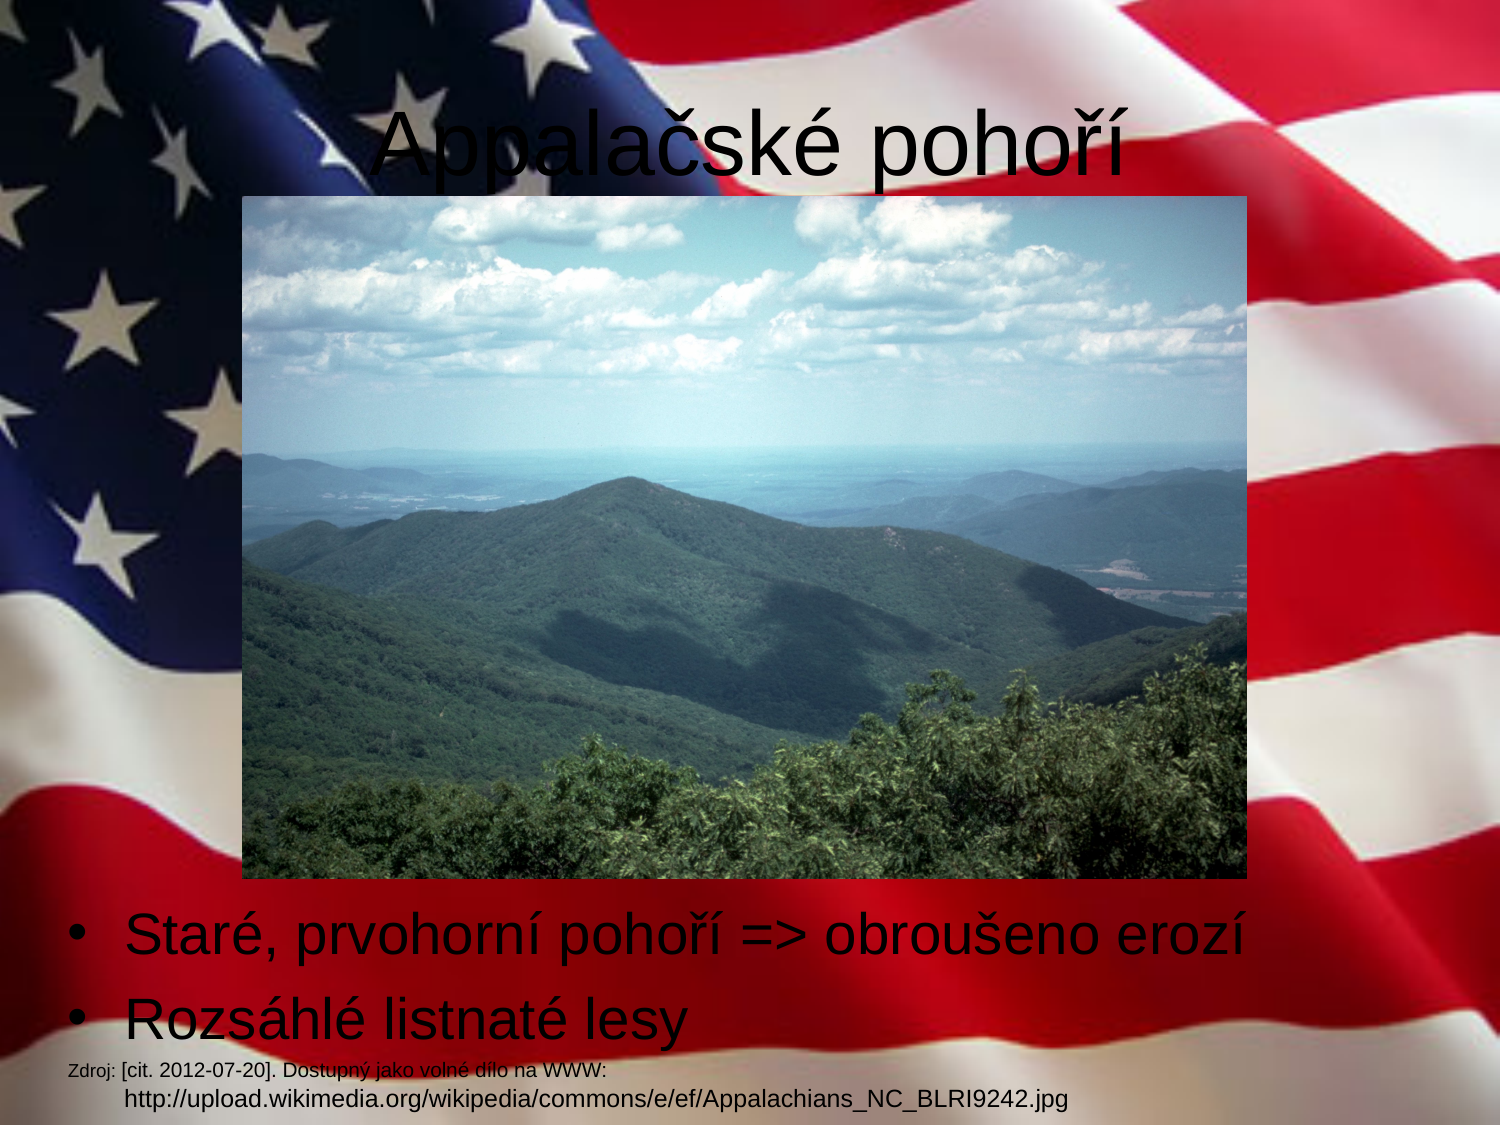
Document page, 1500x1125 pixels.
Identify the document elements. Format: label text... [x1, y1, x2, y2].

picture [0, 0, 1500, 1125]
list Staré, prvohorní pohoří => obroušeno erozí Rozsáhlé listnaté lesy Zdroj: [cit. 2012-07-20]. Dostupný jako volné dílo na WWW: http://upload.wikimedia.org/wikipedia/commons/e/ef/Appalachians_NC_BLRI9242.jpg [53, 888, 1500, 1125]
title Appalačské pohoří [75, 45, 1426, 233]
